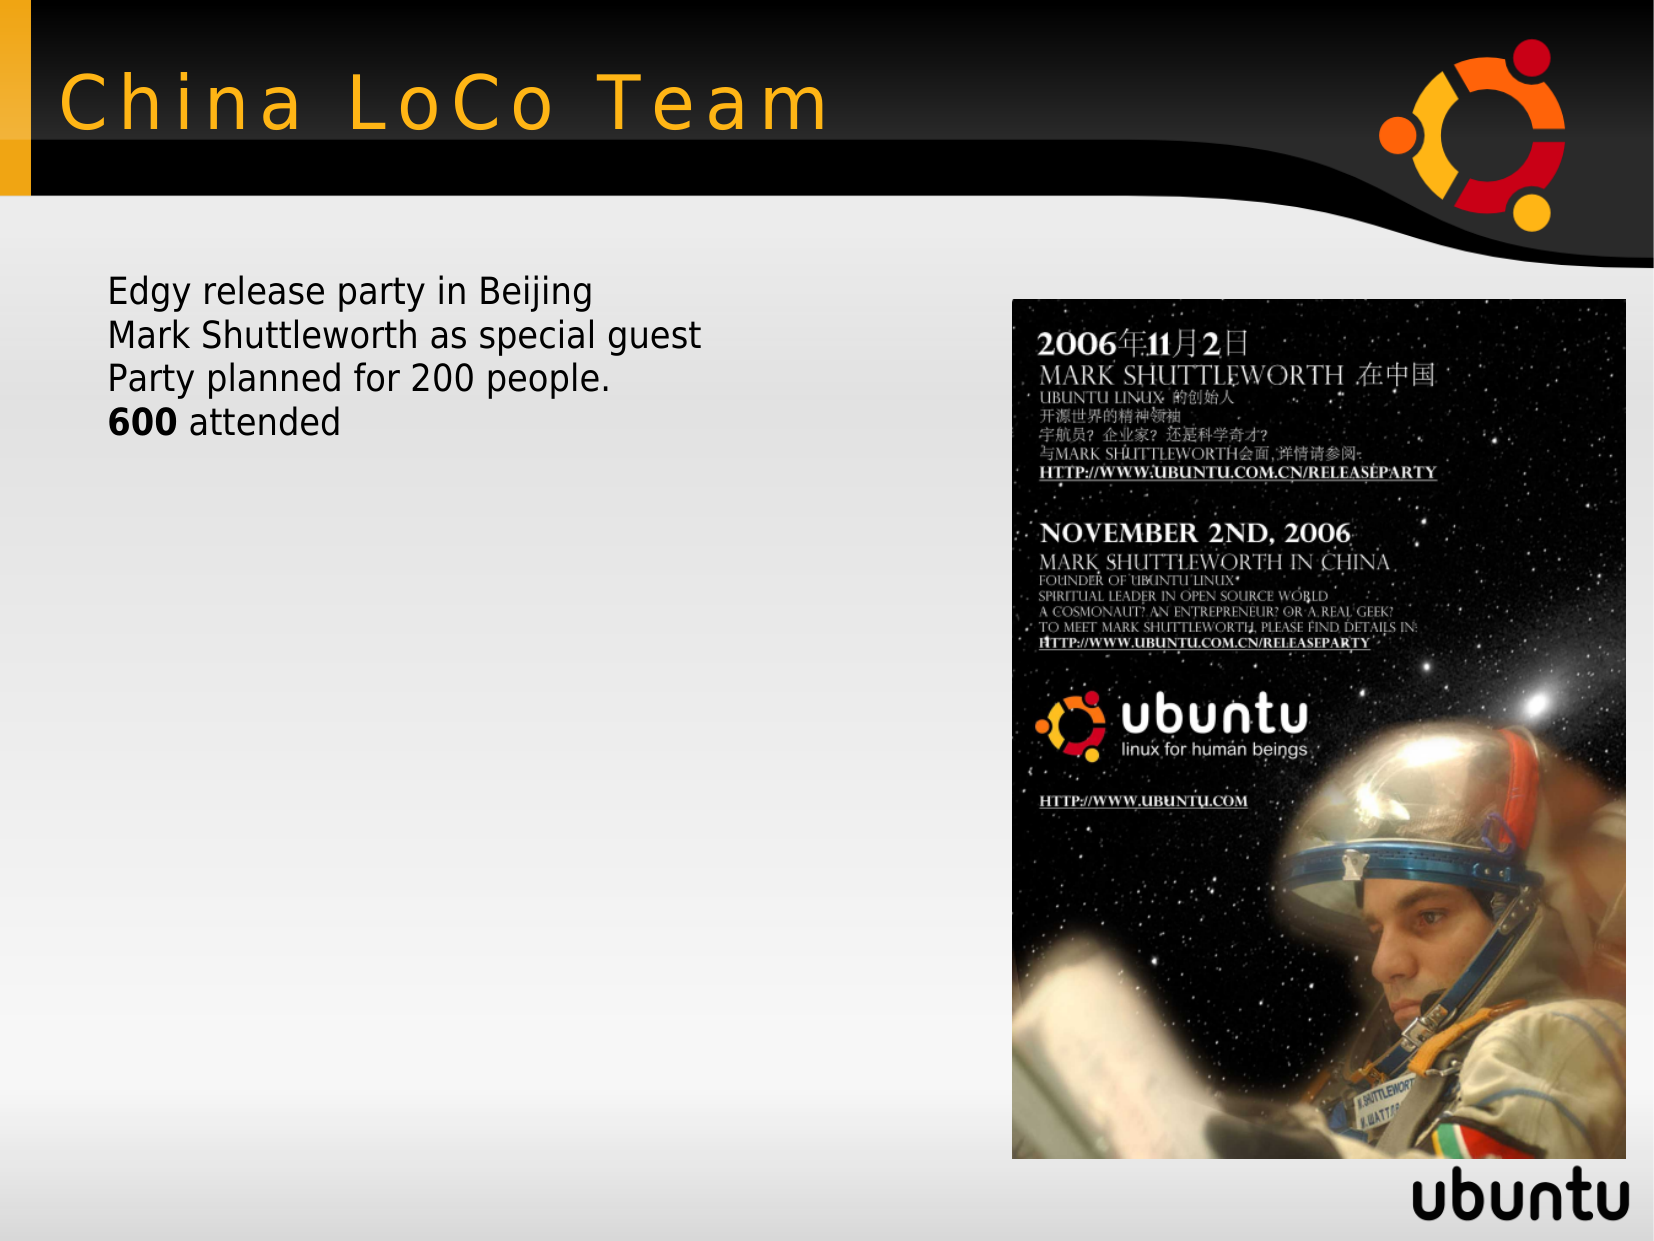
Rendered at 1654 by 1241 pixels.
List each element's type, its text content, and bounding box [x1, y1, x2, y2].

text_box Edgy release party in Beijing Mark Shuttleworth as special guest Party planned for 200 people. 600 attended [75, 262, 976, 911]
title China LoCo Team [59, 36, 1270, 171]
picture [0, 0, 1654, 1241]
